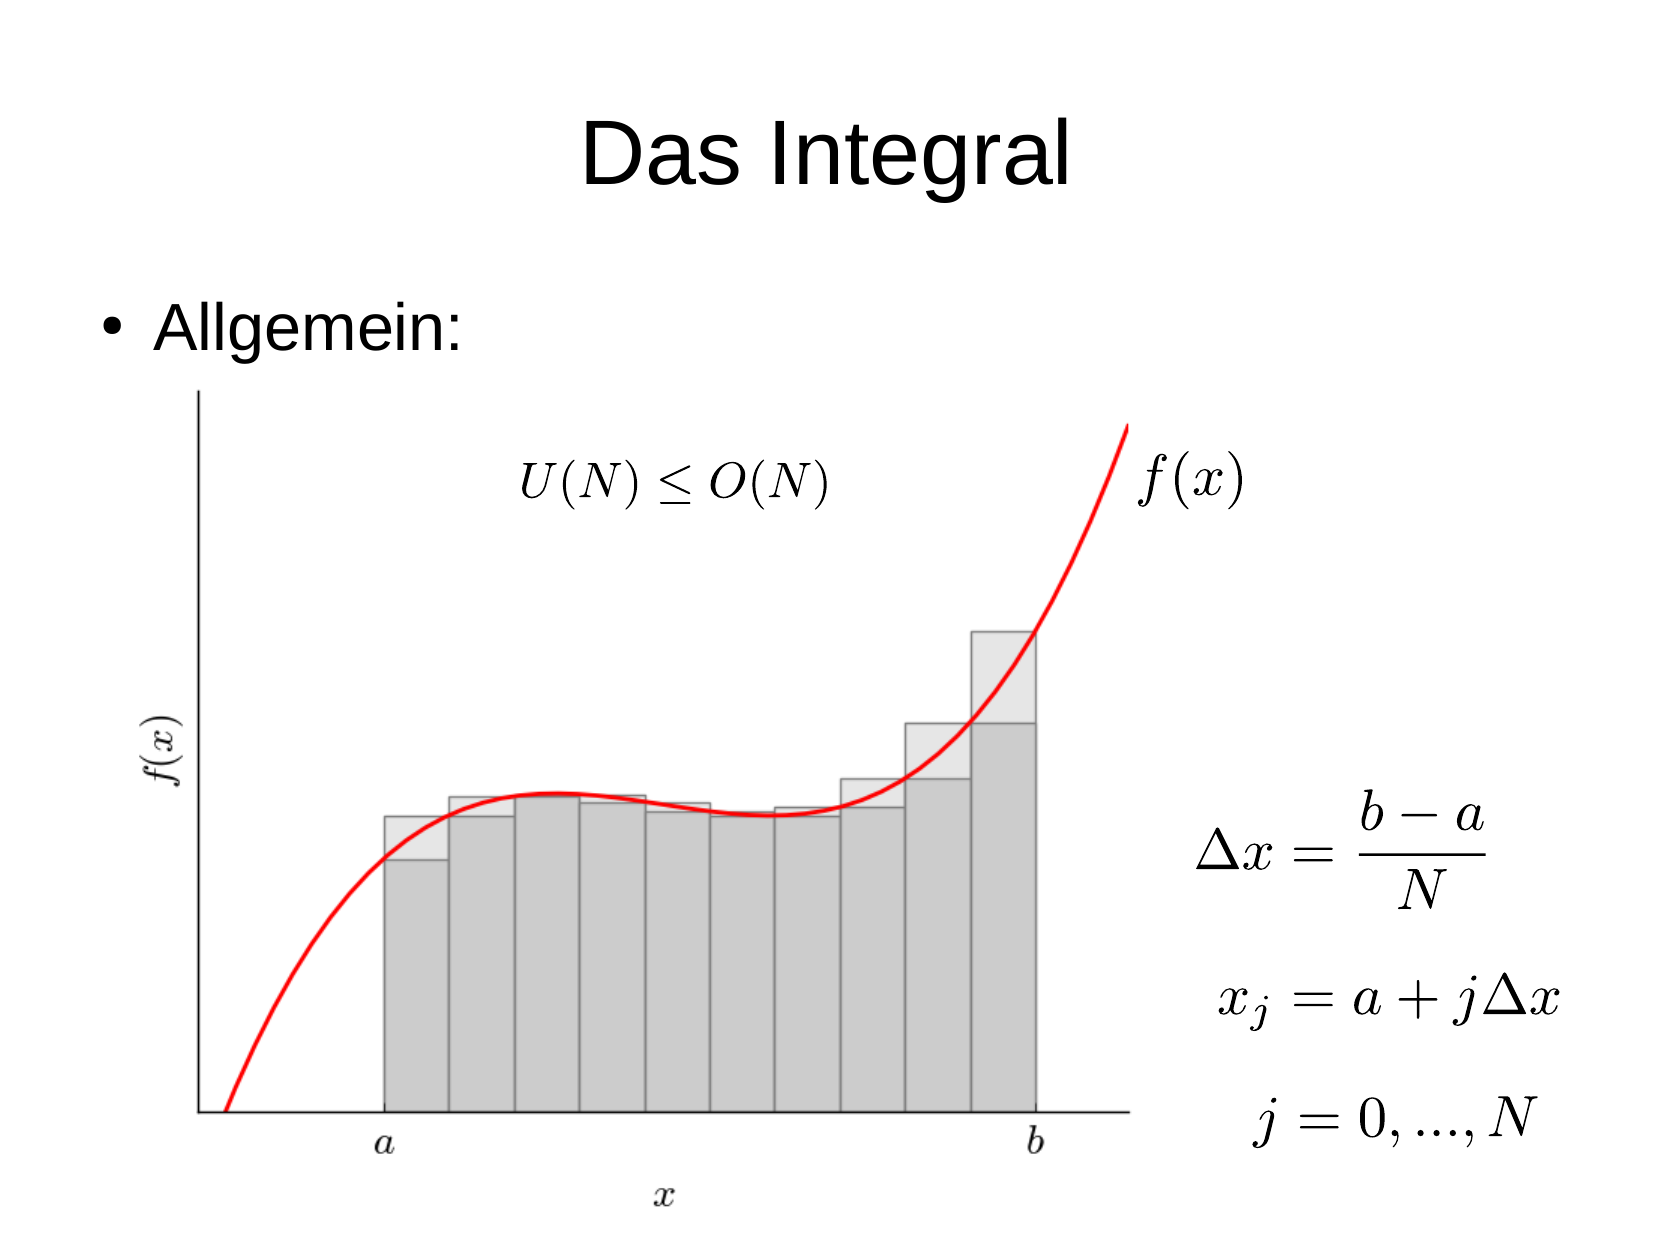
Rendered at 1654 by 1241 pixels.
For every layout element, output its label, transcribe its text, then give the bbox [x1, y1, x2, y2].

text_box [1134, 451, 1248, 510]
title Das Integral [82, 56, 1571, 250]
text_box [1216, 972, 1563, 1032]
text_box [518, 459, 832, 510]
list Allgemein: [82, 290, 1571, 1094]
text_box [1193, 789, 1486, 910]
text_box [1252, 1096, 1540, 1149]
picture [123, 1094, 1142, 1229]
